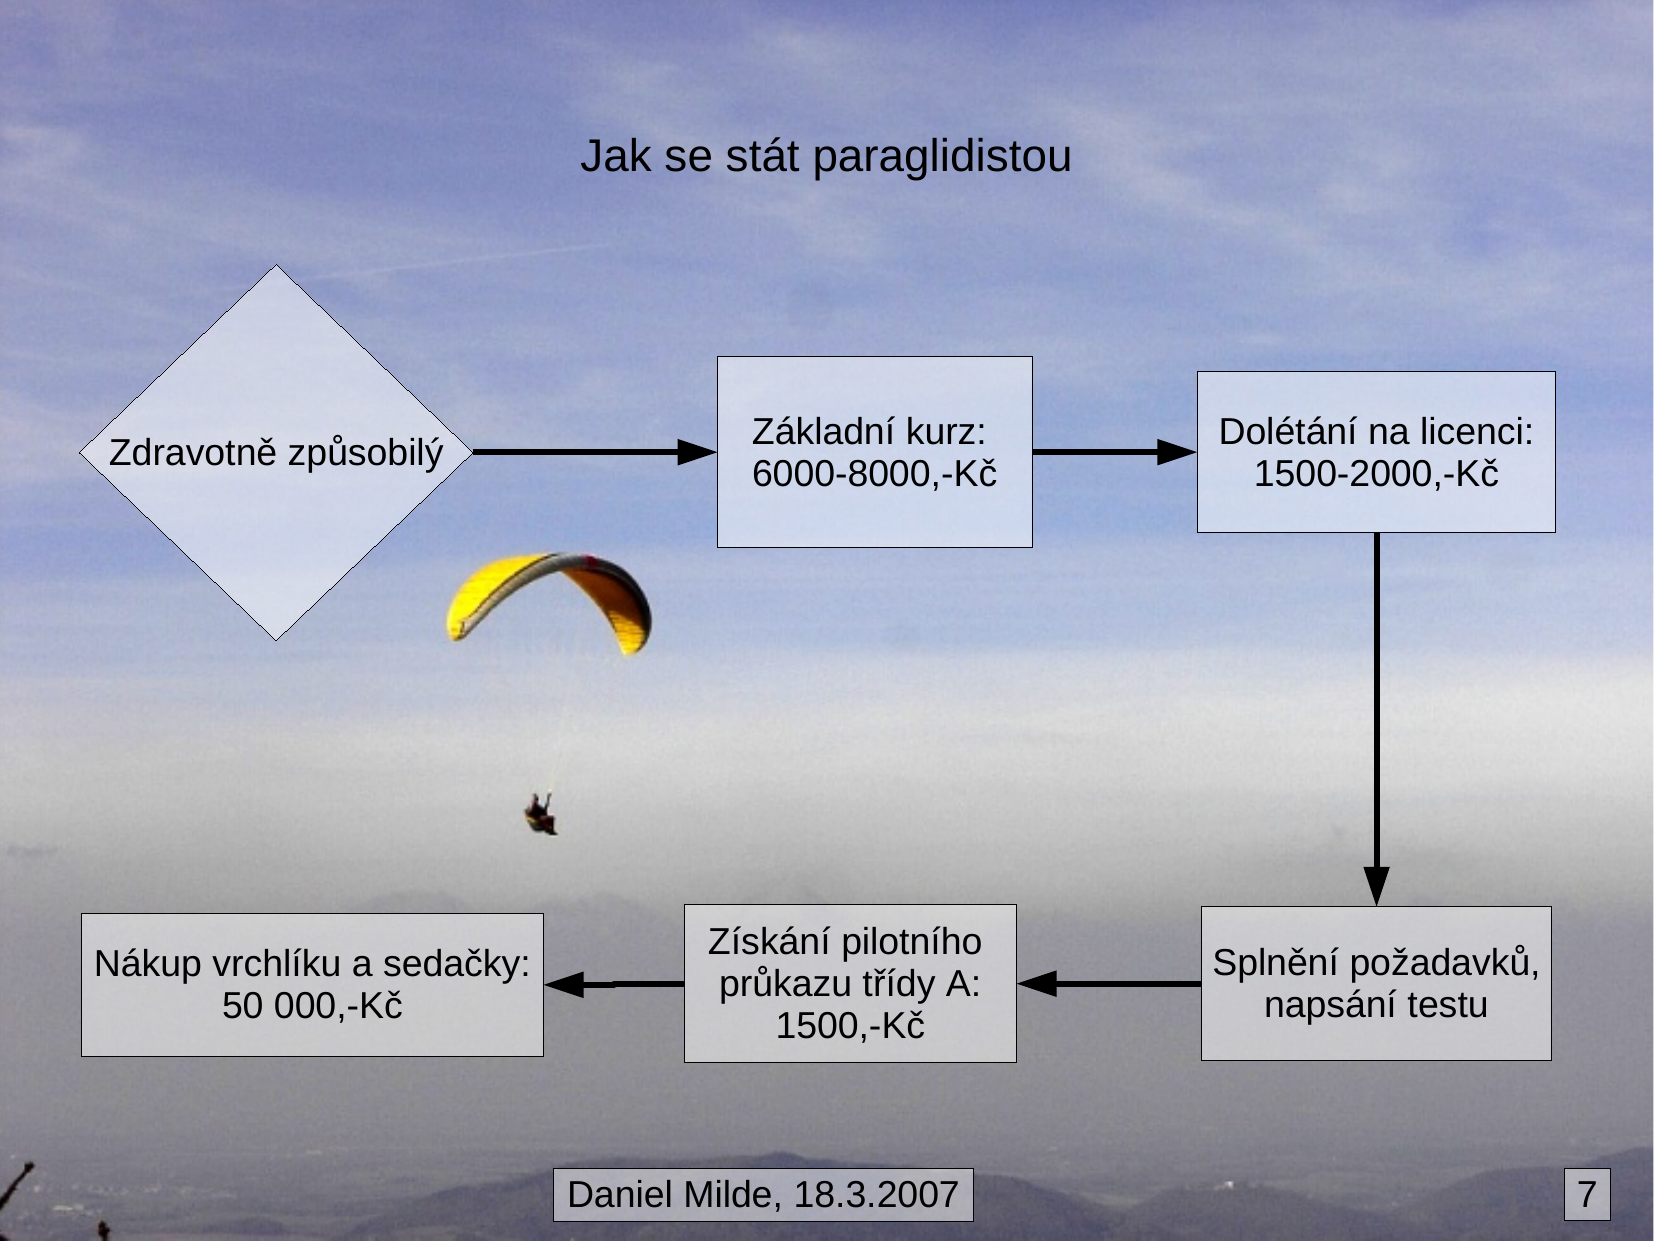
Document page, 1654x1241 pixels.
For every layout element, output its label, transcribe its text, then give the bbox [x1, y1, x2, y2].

text_box Základní kurz: 6000-8000,-Kč [717, 356, 1033, 548]
text_box Zdravotně způsobilý [79, 264, 473, 641]
text_box Dolétání na licenci: 1500-2000,-Kč [1197, 371, 1556, 533]
picture [0, 0, 1654, 1241]
text_box Splnění požadavků, napsání testu [1201, 906, 1552, 1061]
text_box Daniel Milde, 18.3.2007 [553, 1168, 974, 1222]
text_box Získání pilotního průkazu třídy A: 1500,-Kč [684, 904, 1017, 1063]
text_box Nákup vrchlíku a sedačky: 50 000,-Kč [81, 913, 544, 1057]
text_box 7 [1564, 1168, 1611, 1221]
